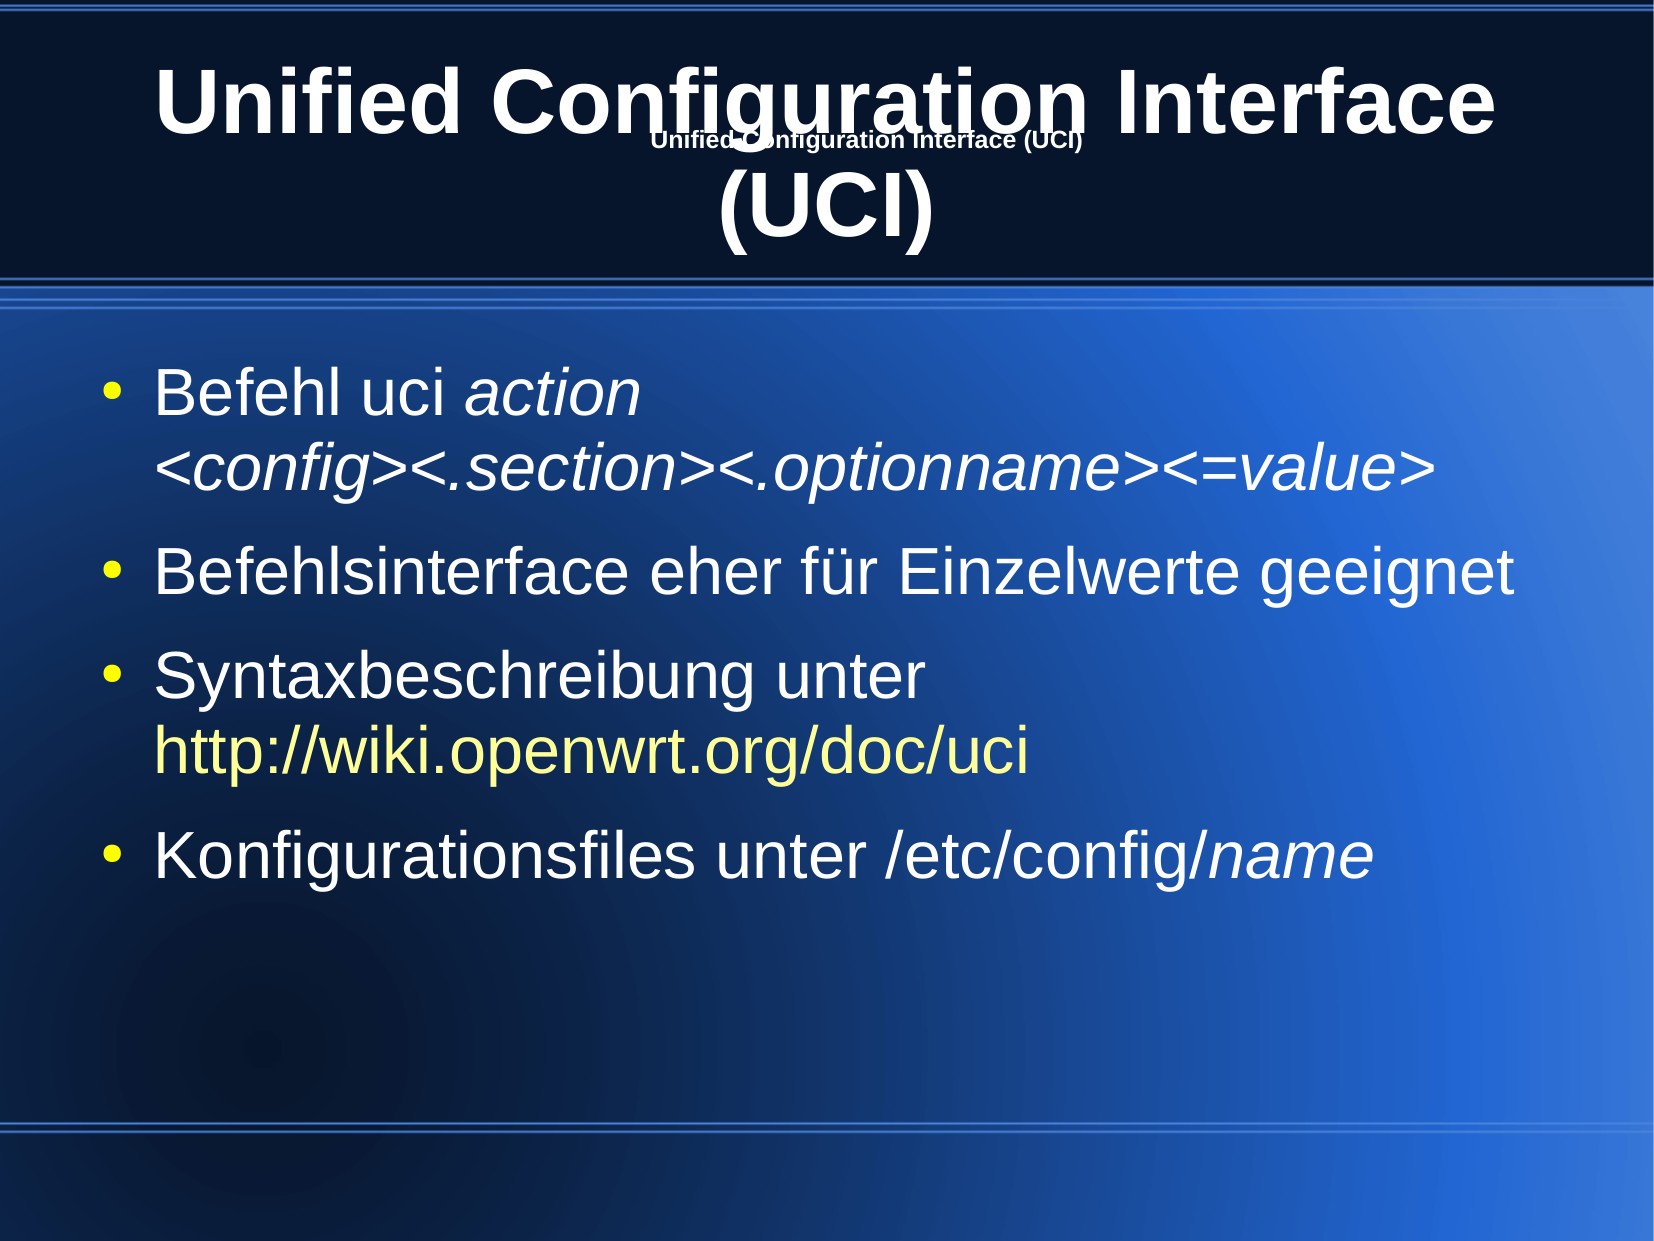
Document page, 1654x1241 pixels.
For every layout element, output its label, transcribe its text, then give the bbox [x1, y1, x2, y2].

picture [0, 0, 1654, 1241]
title Unified Configuration Interface (UCI) [82, 50, 1571, 256]
text_box Unified Configuration Interface (UCI) [635, 118, 1099, 210]
list Befehl uci action <config><.section><.optionname><=value> Befehlsinterface eher für Einzelwerte geeignet Syntaxbeschreibung unter http://wiki.openwrt.org/doc/uci Konfigurationsfiles unter /etc/config/name [82, 355, 1571, 1159]
